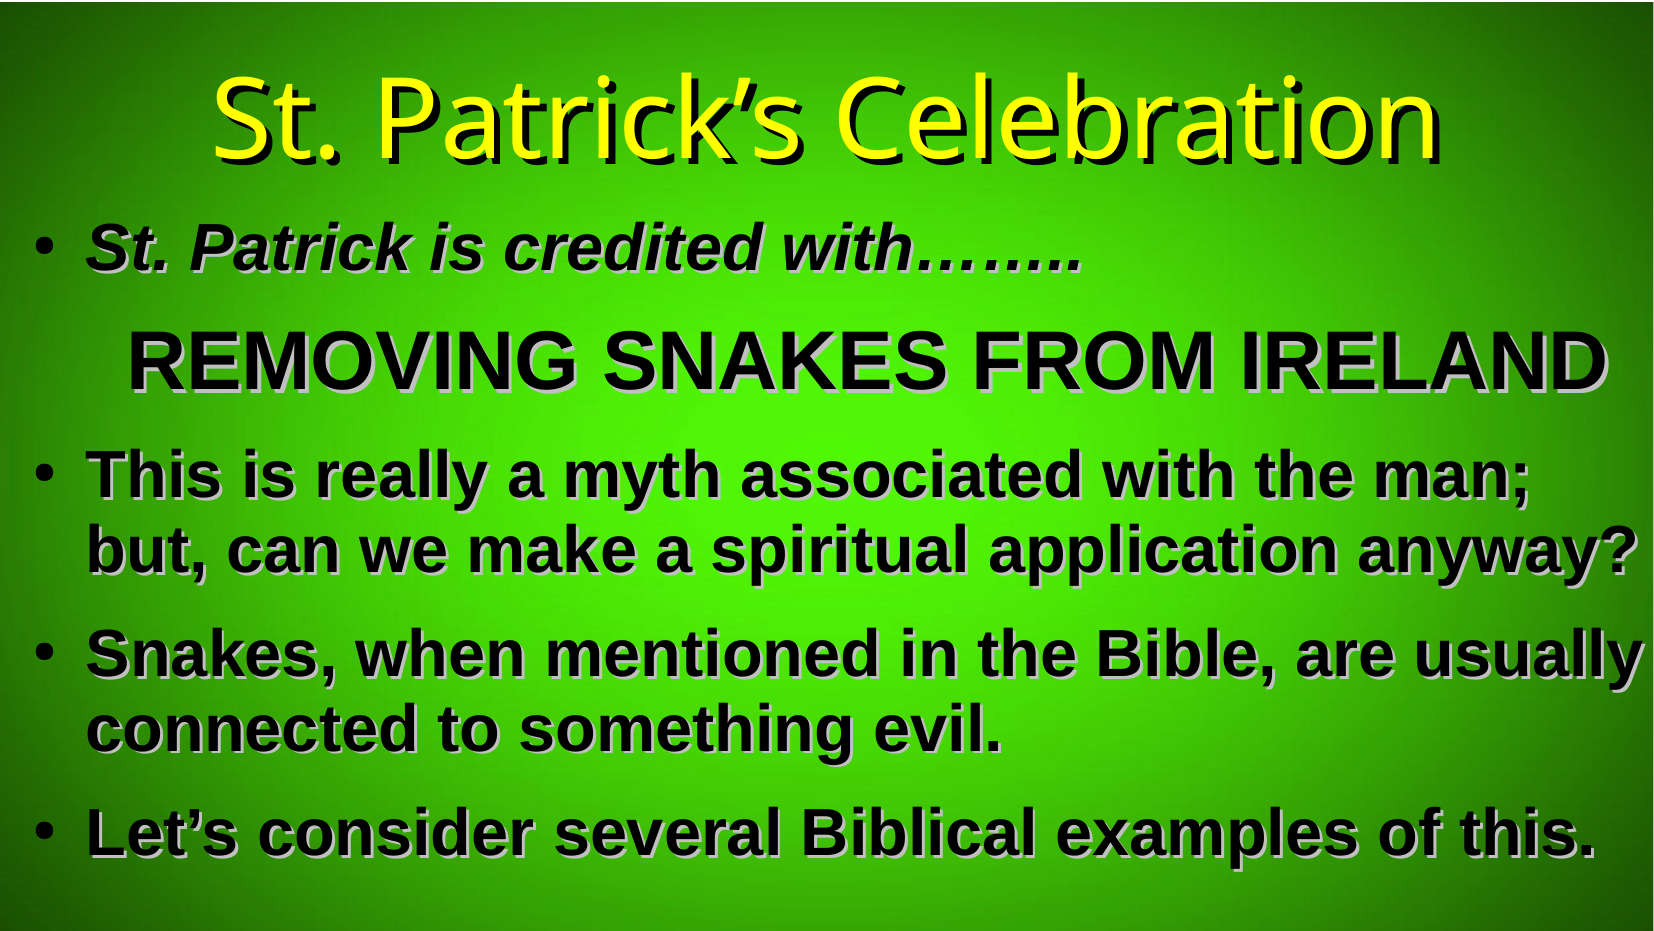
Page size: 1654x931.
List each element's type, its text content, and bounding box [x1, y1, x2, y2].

title St. Patrick’s Celebration [82, 25, 1571, 204]
list St. Patrick is credited with…….. REMOVING SNAKES FROM IRELAND This is really a myth associated with the man; but, can we make a spiritual application anyway? Snakes, when mentioned in the Bible, are usually connected to something evil. Let’s consider several Biblical examples of this. [15, 210, 1651, 931]
picture [0, 2, 1654, 931]
